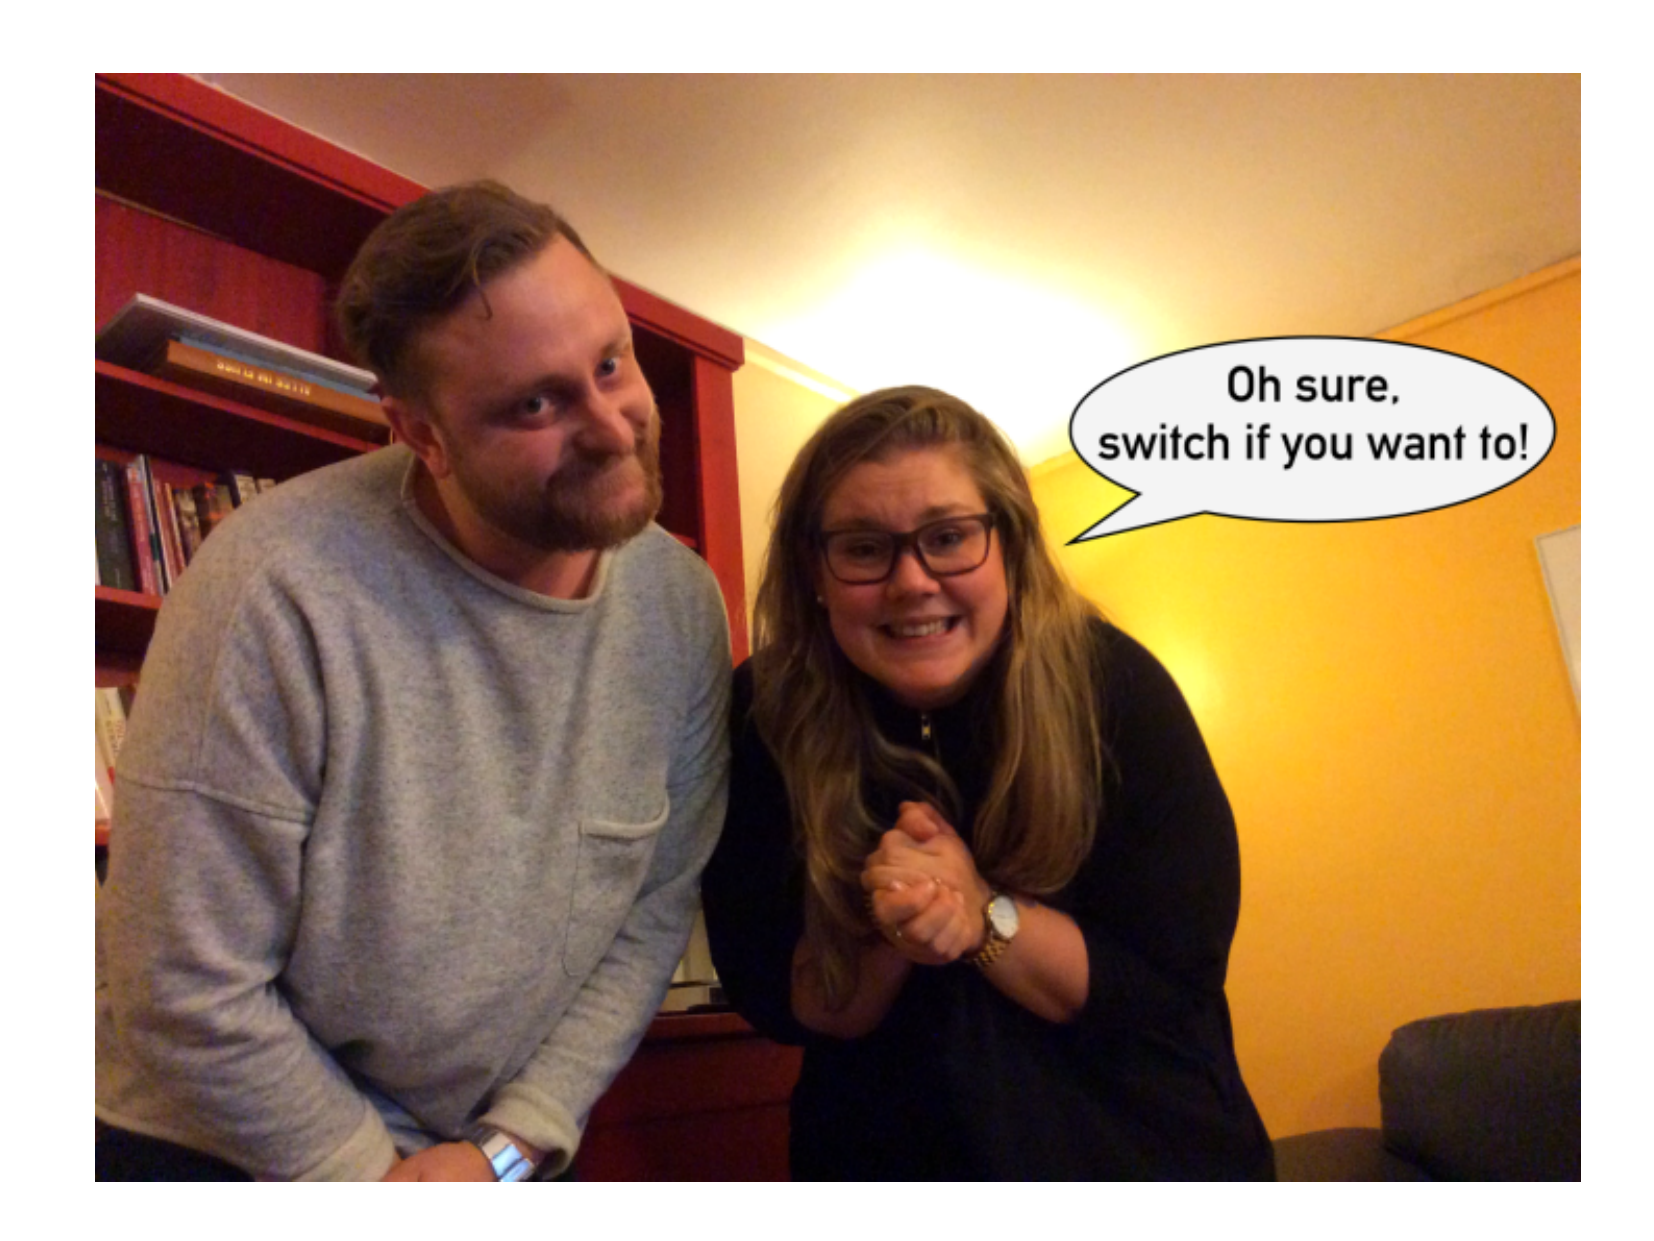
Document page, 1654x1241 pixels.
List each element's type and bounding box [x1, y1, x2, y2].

picture [95, 73, 1581, 1182]
